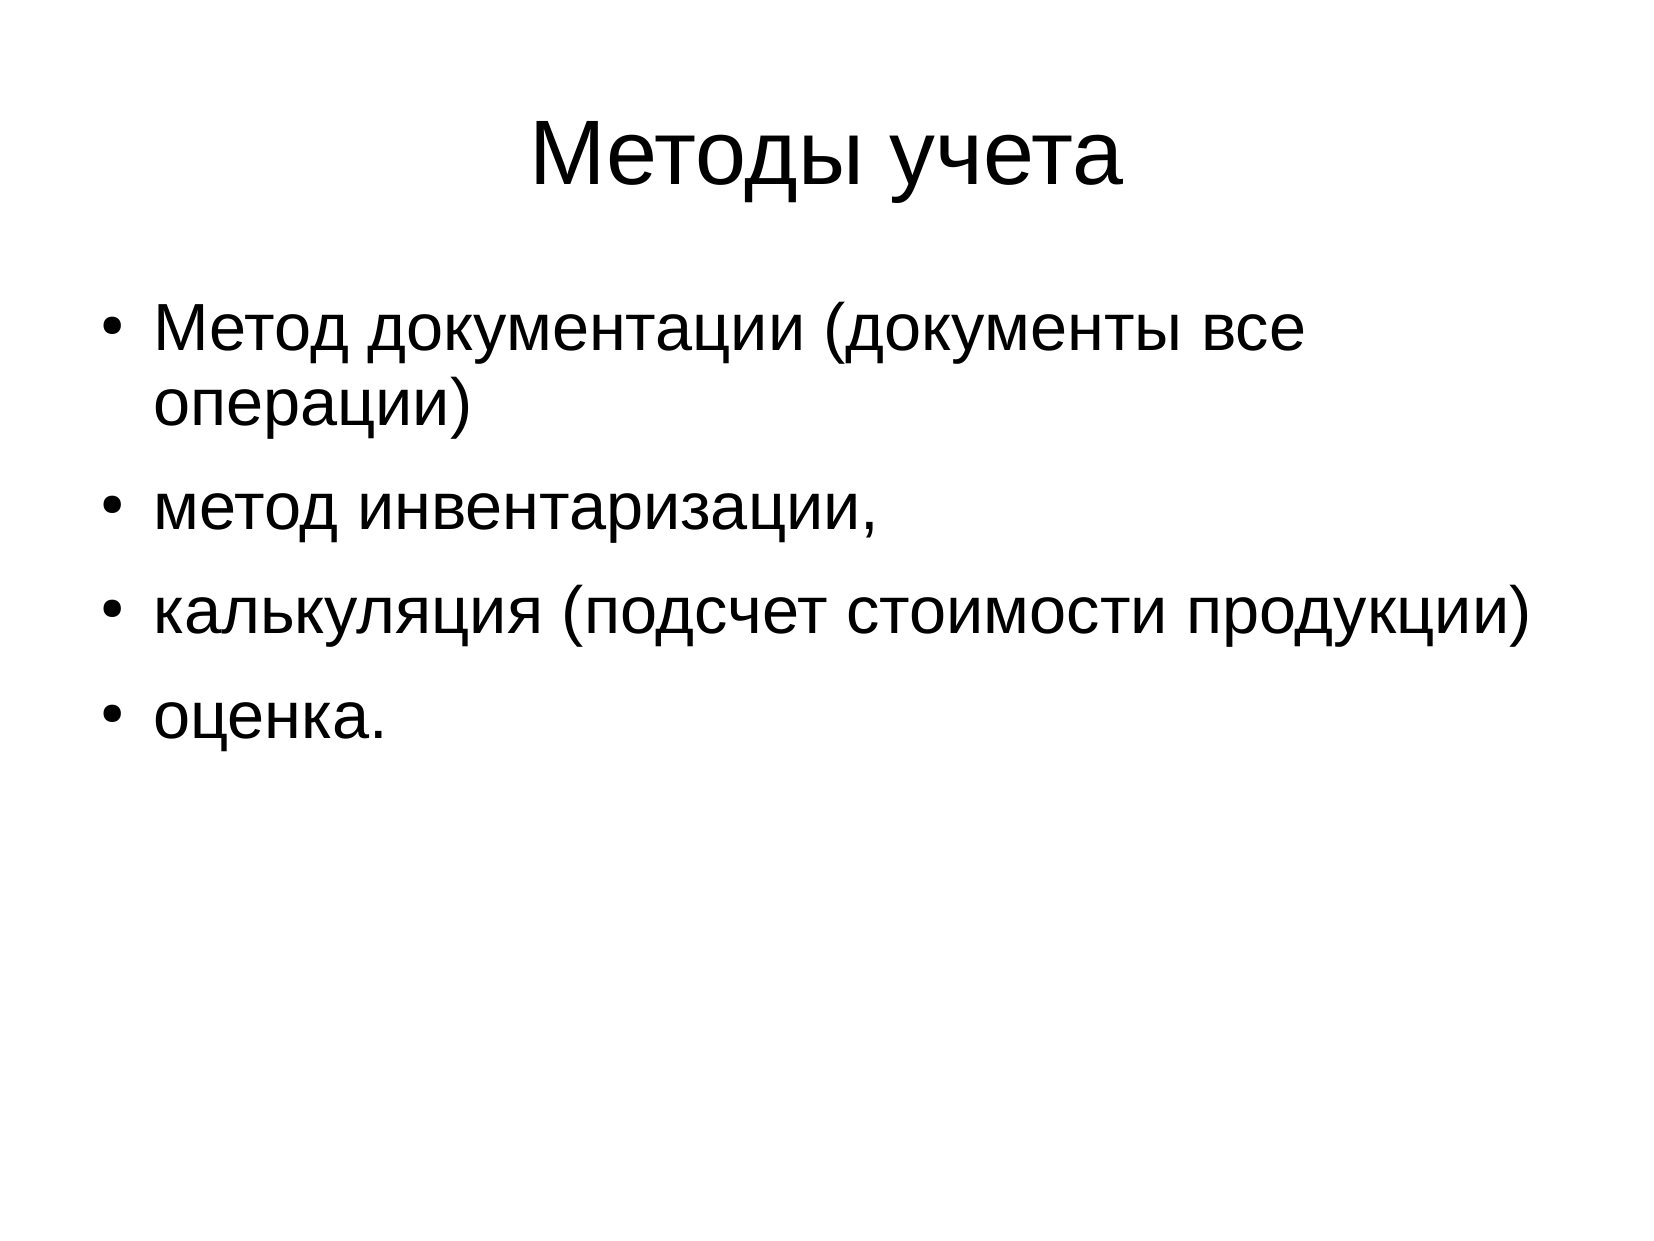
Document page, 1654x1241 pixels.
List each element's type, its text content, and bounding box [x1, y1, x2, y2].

list Метод документации (документы все операции) метод инвентаризации, калькуляция (подсчет стоимости продукции) оценка. [82, 290, 1571, 1109]
title Методы учета [82, 49, 1571, 257]
